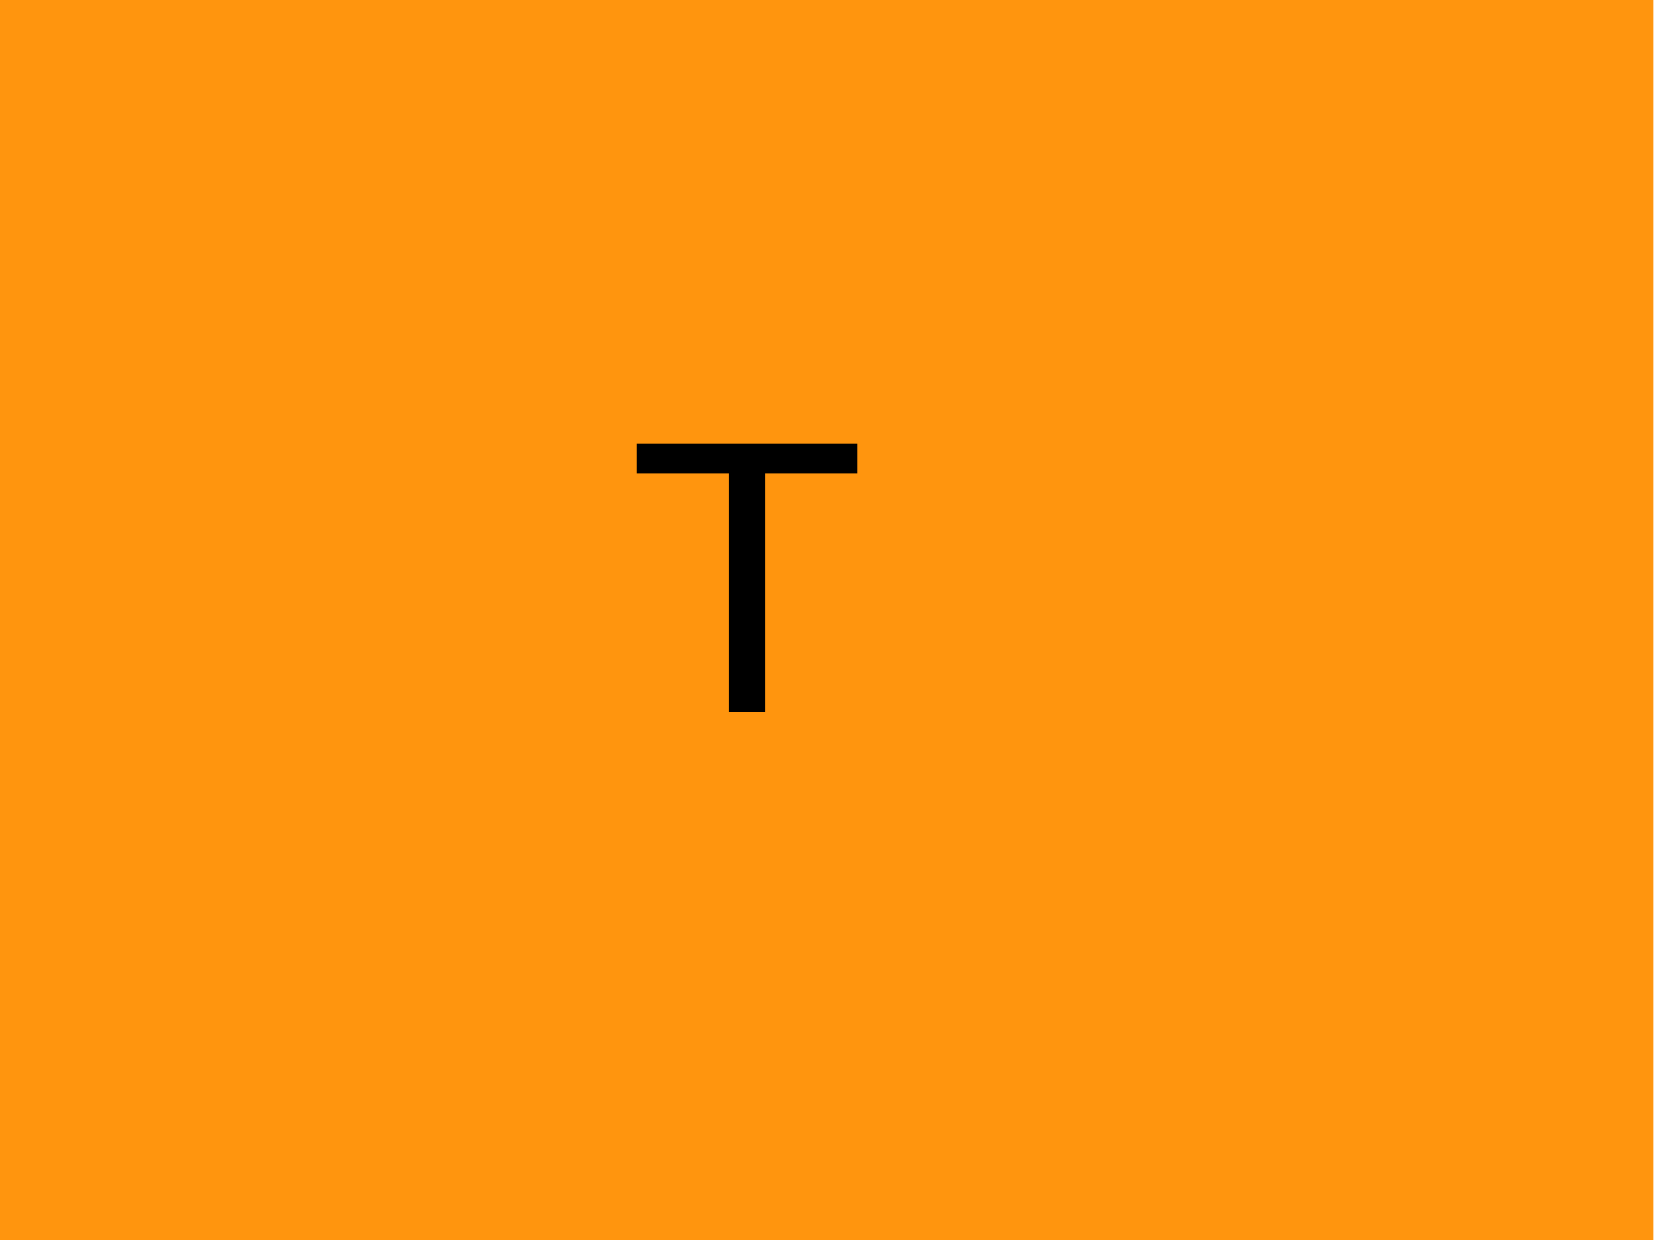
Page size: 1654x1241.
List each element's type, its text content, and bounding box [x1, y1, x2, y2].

text_box T [614, 352, 945, 804]
